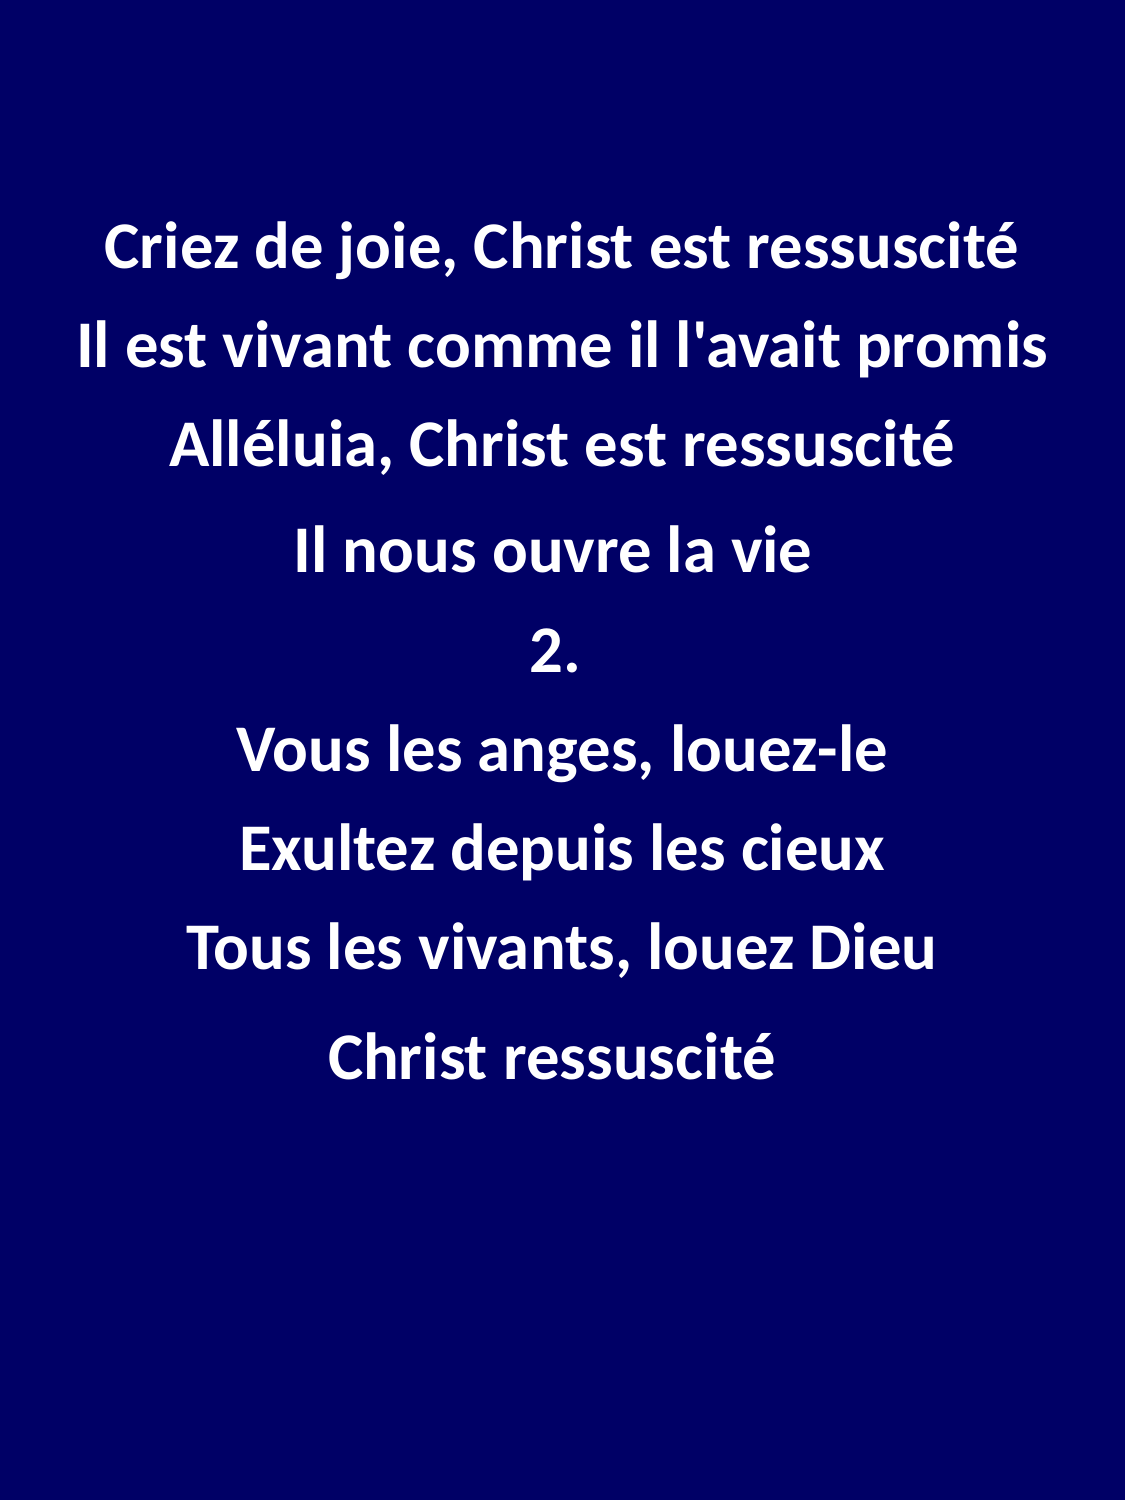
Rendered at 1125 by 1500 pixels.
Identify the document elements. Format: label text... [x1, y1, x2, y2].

text_box Criez de joie, Christ est ressuscité Il est vivant comme il l'avait promis Alléluia, Christ est ressuscité Il nous ouvre la vie 2. Vous les anges, louez-le Exultez depuis les cieux Tous les vivants, louez Dieu Christ ressuscité [13, 151, 1112, 1349]
